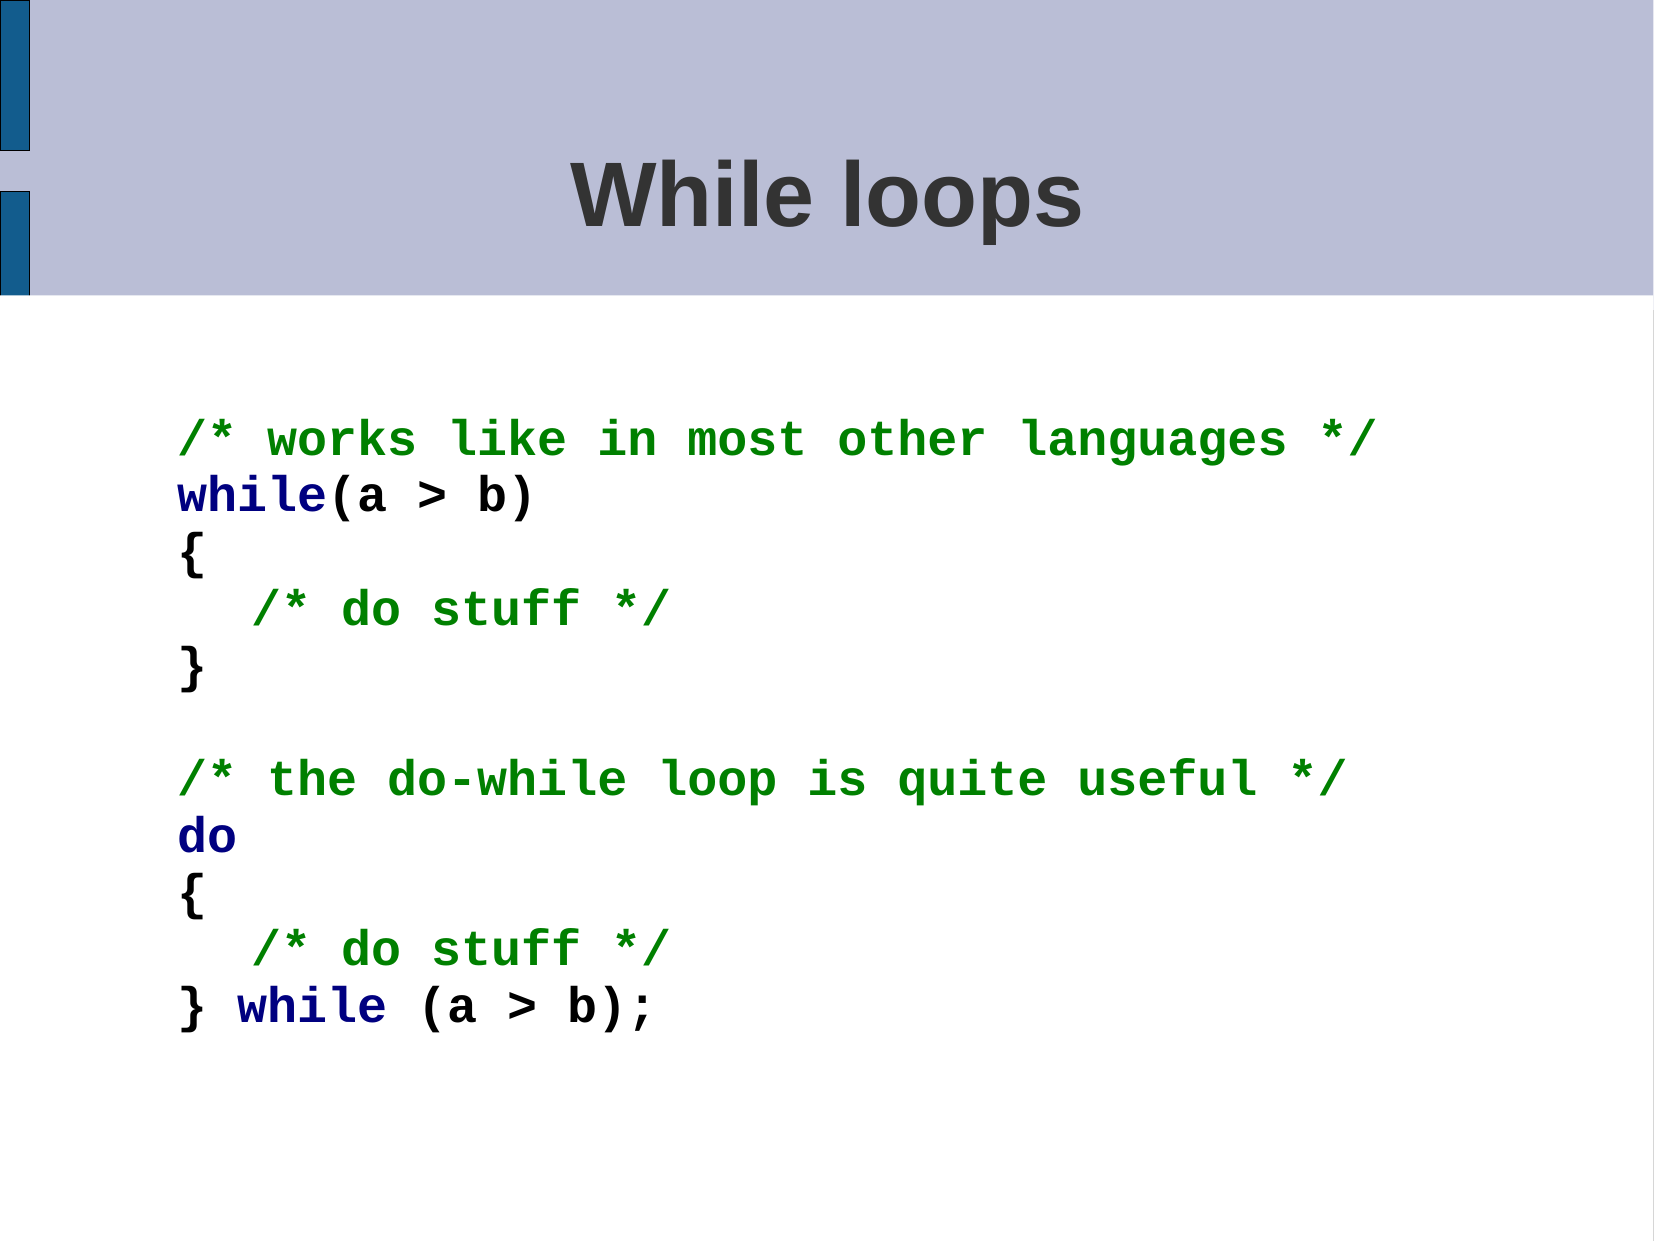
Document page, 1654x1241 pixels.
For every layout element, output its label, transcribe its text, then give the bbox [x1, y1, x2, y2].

text_box /* works like in most other languages */ while(a > b) { /* do stuff */ } /* the do-while loop is quite useful */ do { /* do stuff */ } while (a > b); [0, 295, 1654, 1241]
title While loops [121, 91, 1534, 295]
